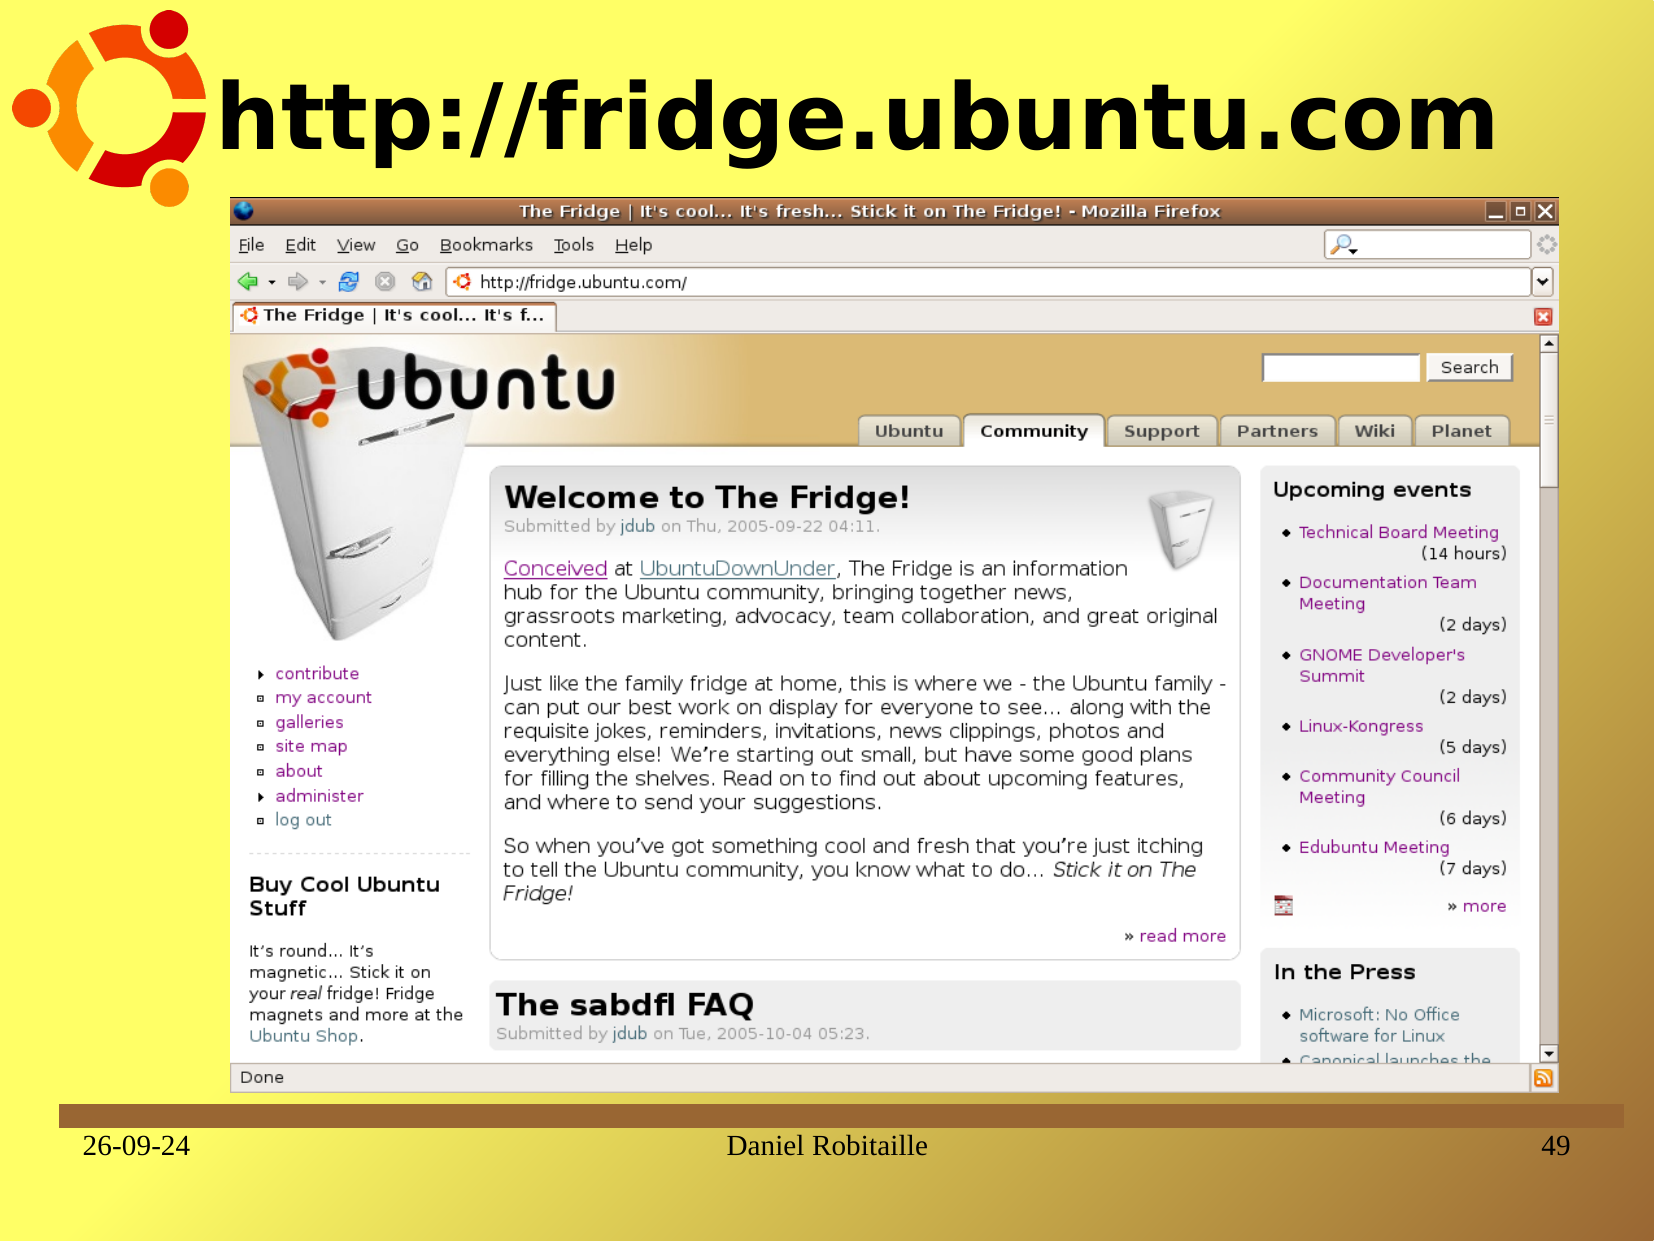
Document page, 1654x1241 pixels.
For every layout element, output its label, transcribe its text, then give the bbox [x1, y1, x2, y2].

picture [12, 10, 207, 207]
picture [230, 197, 1559, 1093]
title http://fridge.ubuntu.com [82, 21, 1571, 214]
